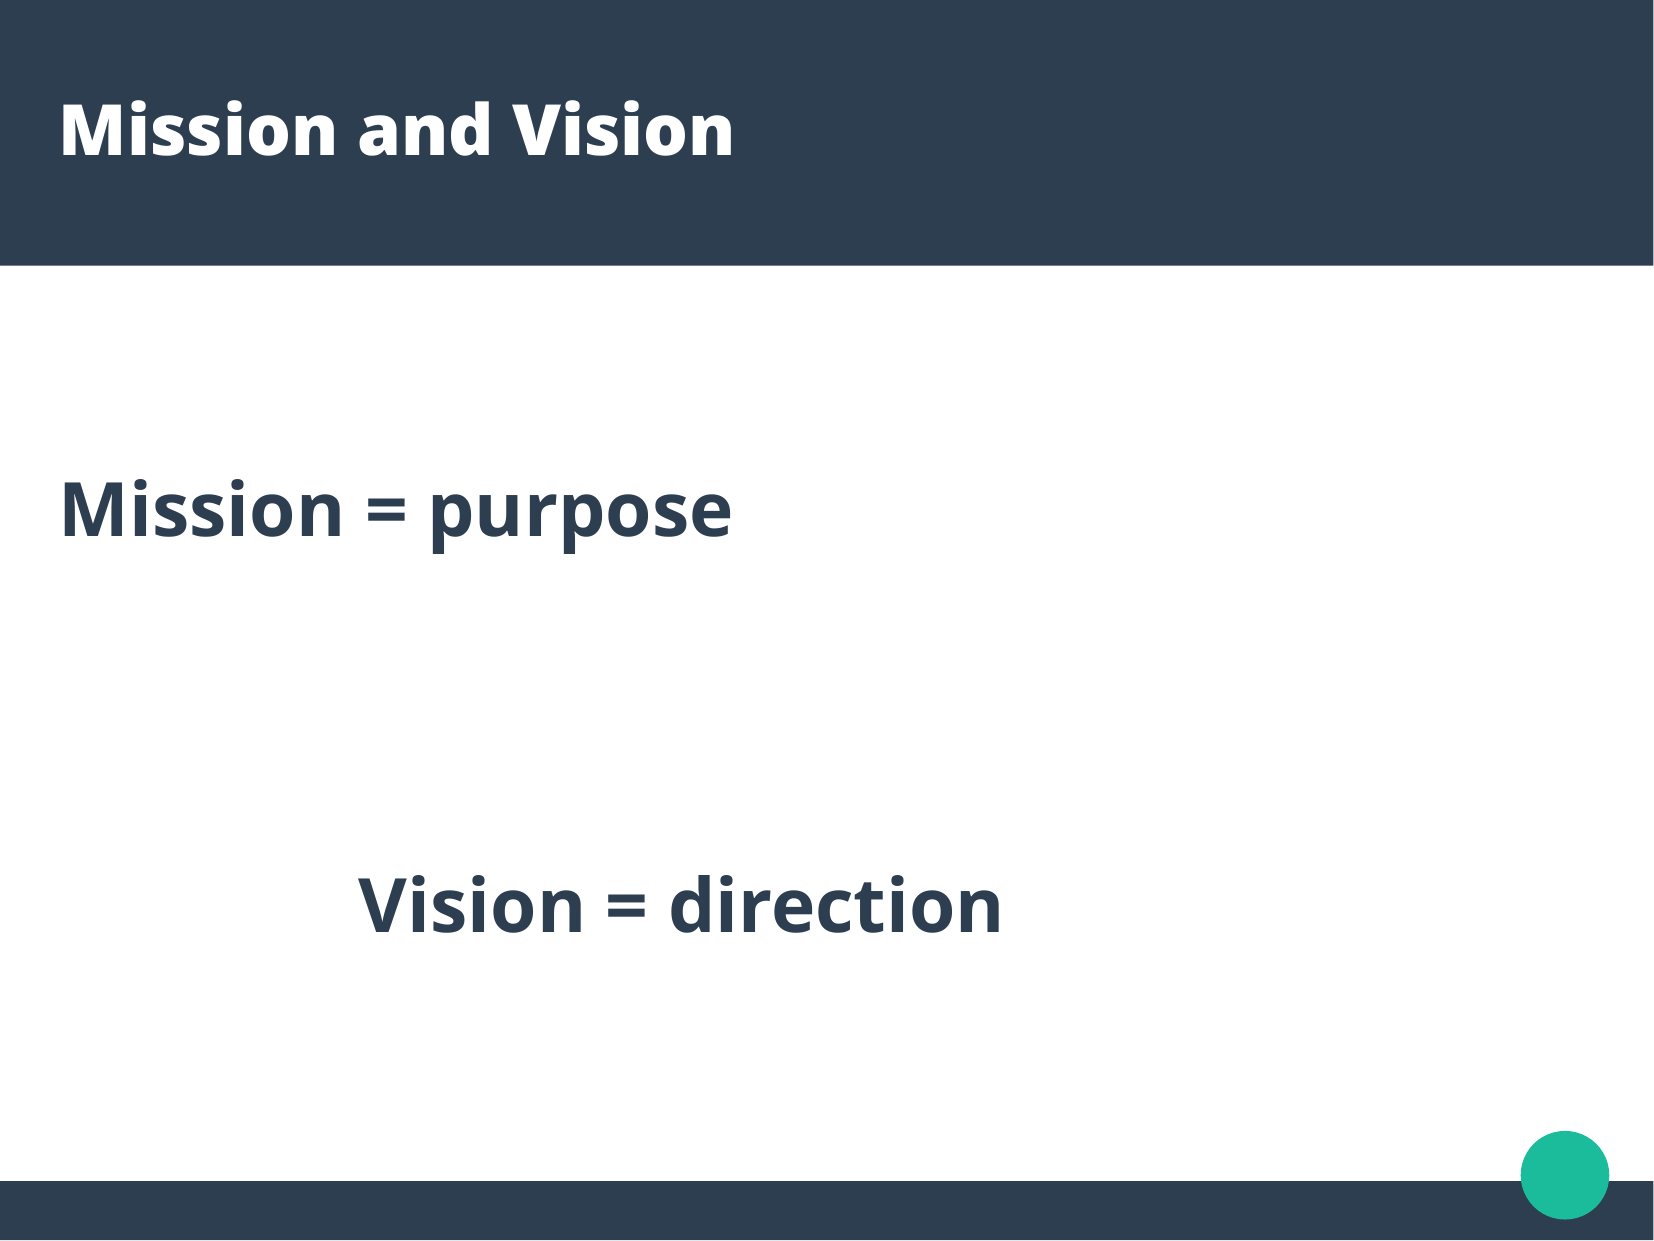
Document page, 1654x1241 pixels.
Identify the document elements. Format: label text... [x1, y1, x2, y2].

title Mission and Vision [59, 49, 1595, 207]
list Mission = purpose Vision = direction [59, 324, 1595, 1152]
